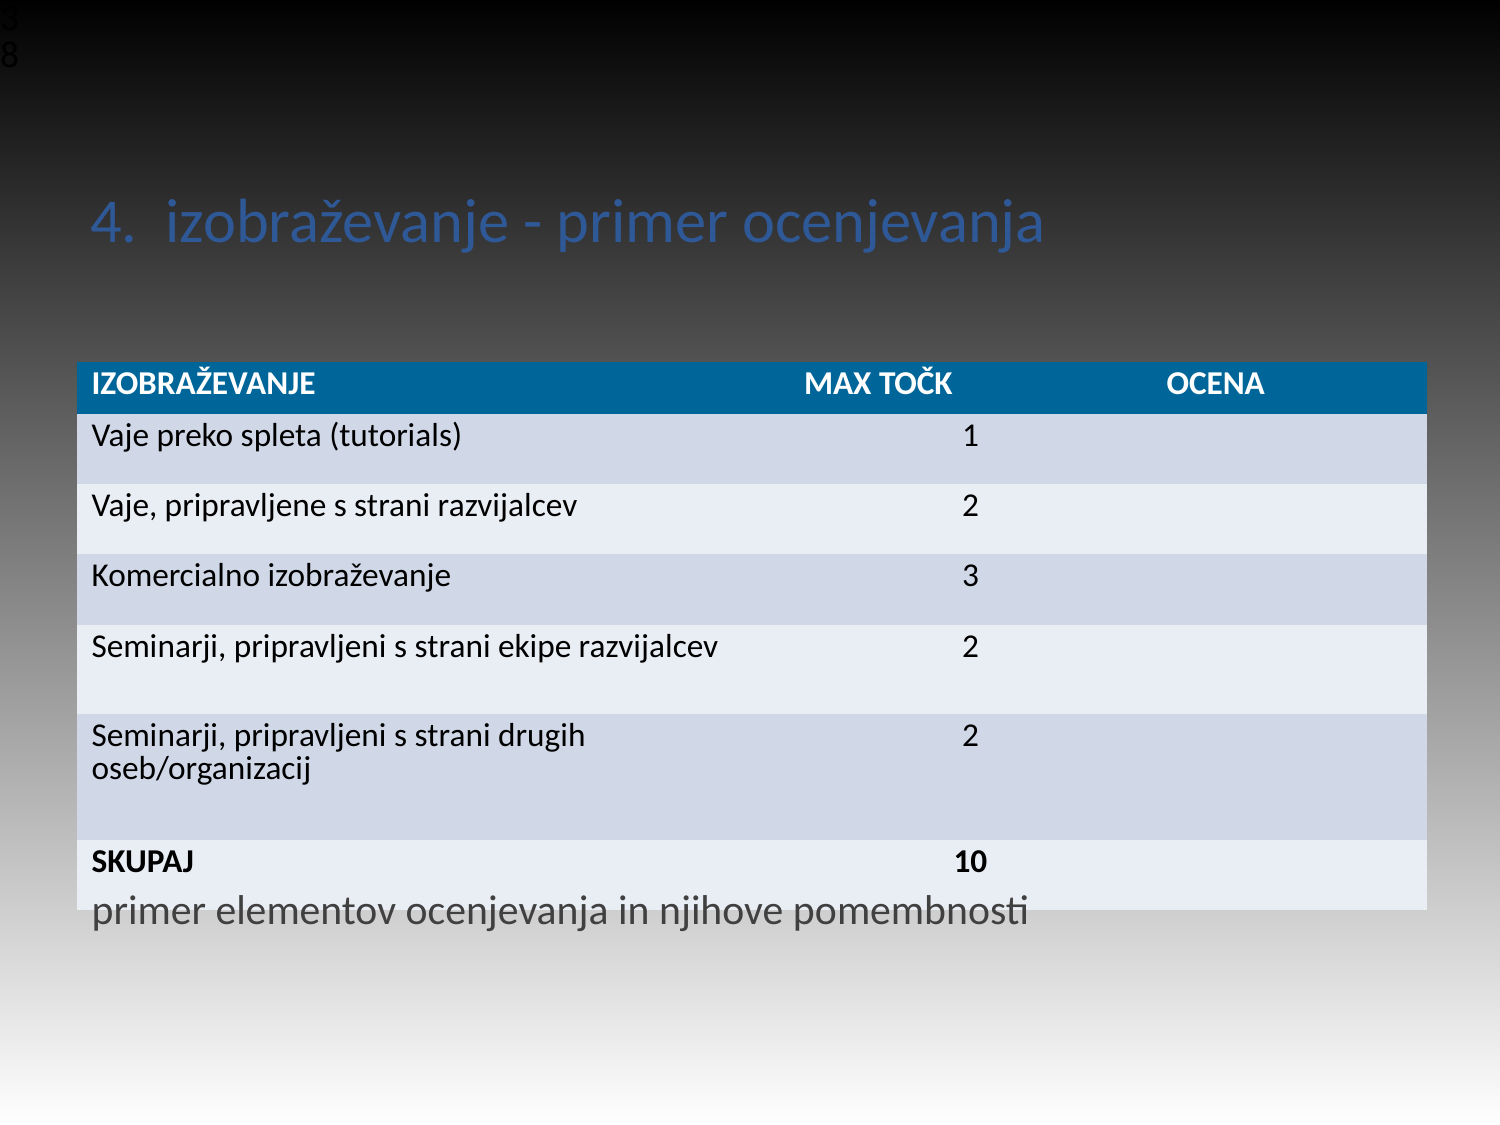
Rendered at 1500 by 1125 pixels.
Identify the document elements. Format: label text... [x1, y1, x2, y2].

table_cell Vaje, pripravljene s strani razvijalcev [77, 484, 789, 554]
table_cell Seminarji, pripravljeni s strani ekipe razvijalcev [77, 625, 789, 714]
table_cell [1152, 554, 1427, 625]
list primer elementov ocenjevanja in njihove pomembnosti [76, 881, 1427, 953]
table_header IZOBRAŽEVANJE [77, 362, 789, 414]
table_cell [1152, 840, 1427, 881]
table_cell 2 [789, 714, 1152, 840]
table_cell 1 [789, 414, 1152, 484]
table_header OCENA [1152, 362, 1427, 414]
table_cell 2 [789, 484, 1152, 554]
table_cell Seminarji, pripravljeni s strani drugih oseb/organizacij [77, 714, 789, 840]
table_cell [1152, 484, 1427, 554]
table_cell [1152, 625, 1427, 714]
title 4. izobraževanje - primer ocenjevanja [75, 0, 1425, 263]
table_cell 2 [789, 625, 1152, 714]
table_header MAX TOČK [789, 362, 1152, 414]
table_cell 3 [789, 554, 1152, 625]
table_cell [1152, 414, 1427, 484]
table_cell 10 [789, 840, 1152, 881]
table_cell [1152, 714, 1427, 840]
table_cell Vaje preko spleta (tutorials) [77, 414, 789, 484]
table_cell SKUPAJ [77, 840, 789, 881]
table_cell Komercialno izobraževanje [77, 554, 789, 625]
